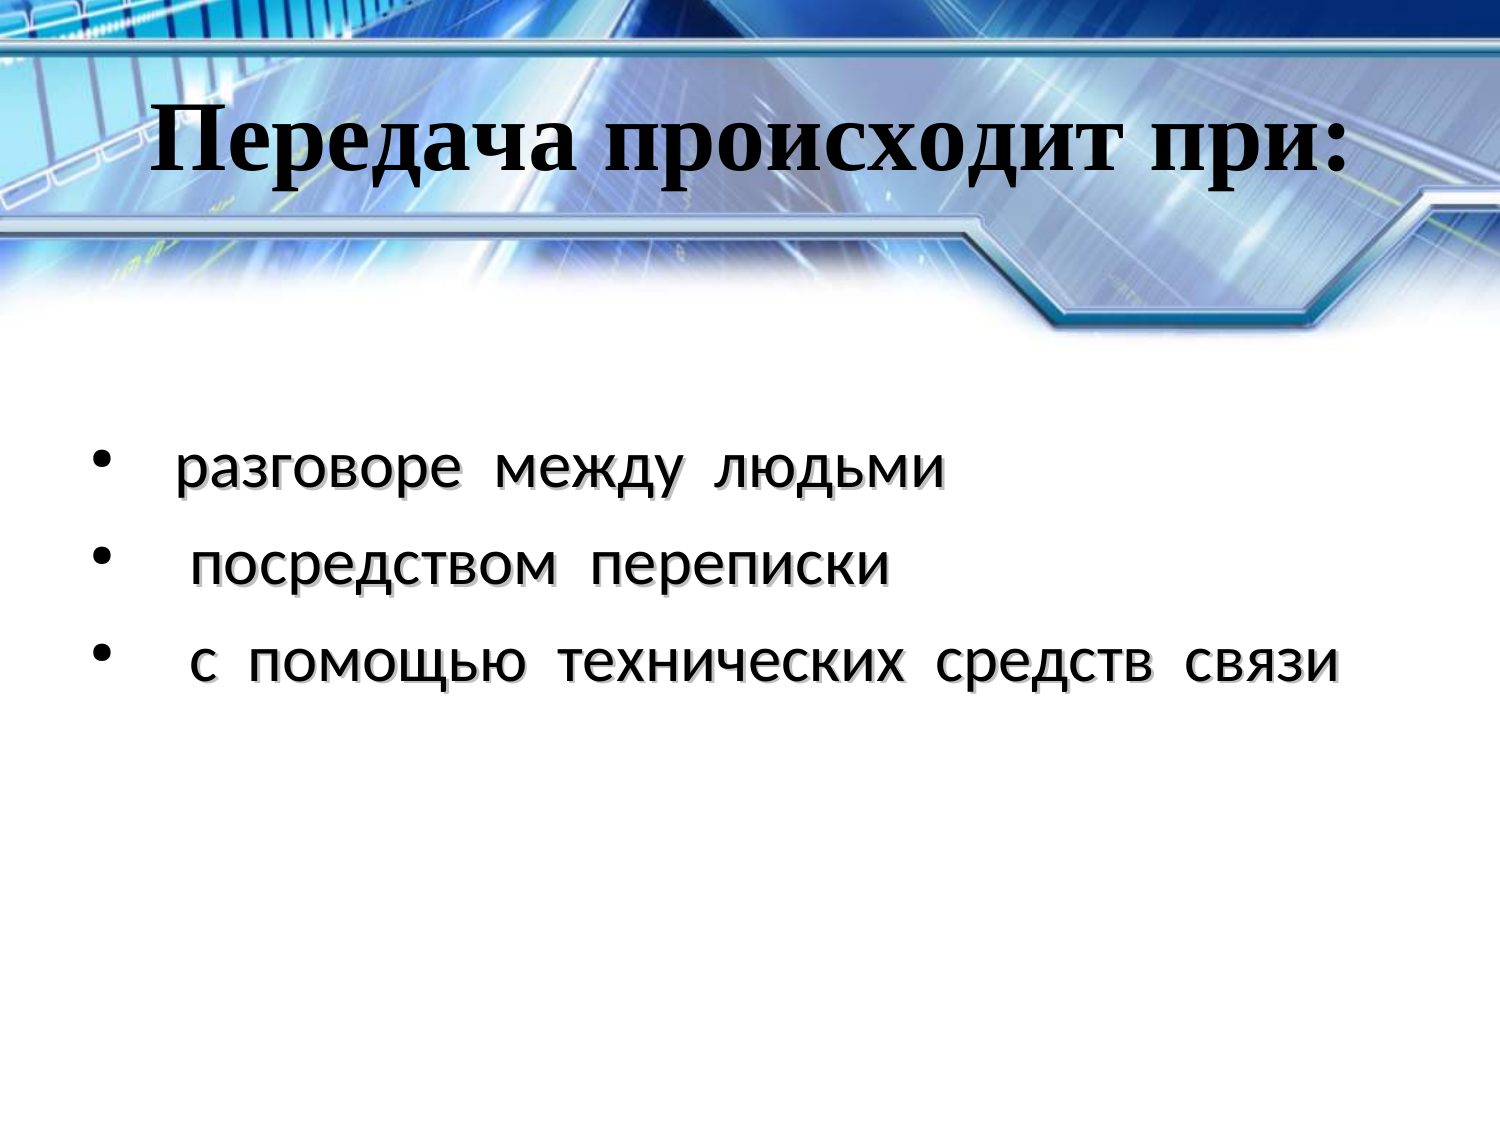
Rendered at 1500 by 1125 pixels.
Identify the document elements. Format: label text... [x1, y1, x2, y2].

title Передача происходит при: [76, 37, 1427, 225]
picture [0, 0, 1500, 1125]
list разговоре между людьми посредством переписки с помощью технических средств связи [75, 413, 1426, 1005]
